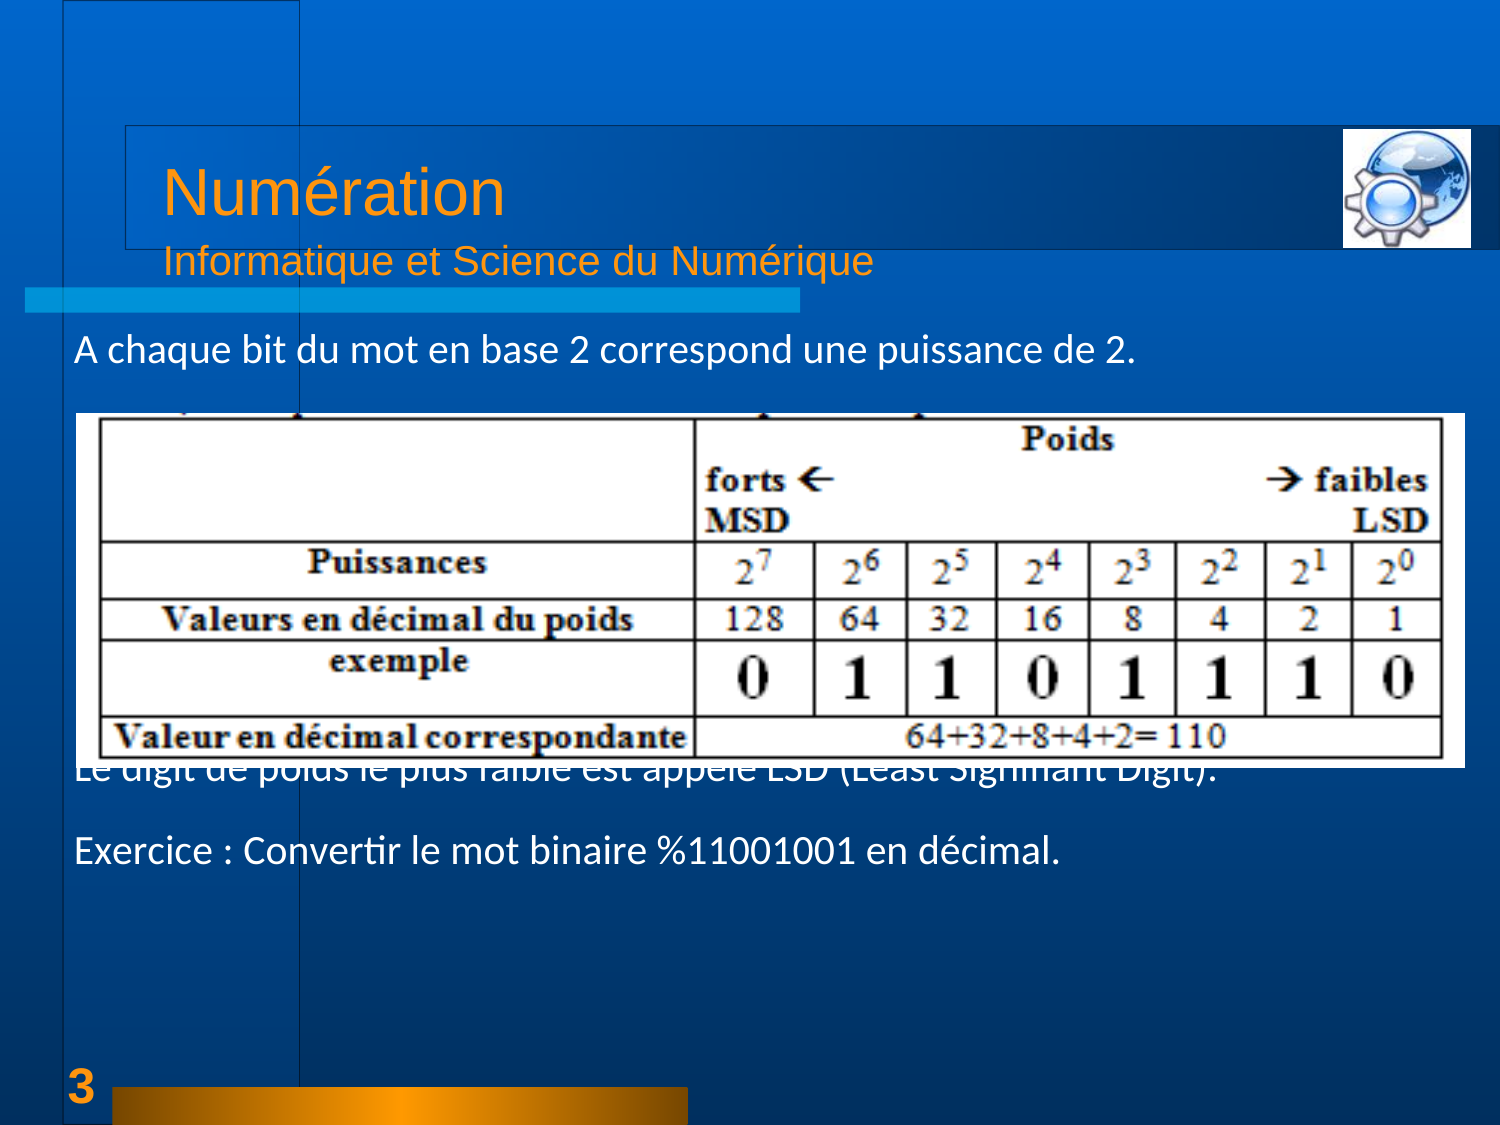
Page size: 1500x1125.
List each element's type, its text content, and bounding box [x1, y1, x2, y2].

text_box A chaque bit du mot en base 2 correspond une puissance de 2. Le digit de poids le plus fort est appelé MSD (Most Signifiant Digit). Le digit de poids le plus faible est appelé LSD (Least Signifiant Digit). Exercice : Convertir le mot binaire %11001001 en décimal. [59, 324, 1477, 1003]
picture [76, 413, 1465, 768]
picture [1343, 129, 1471, 248]
